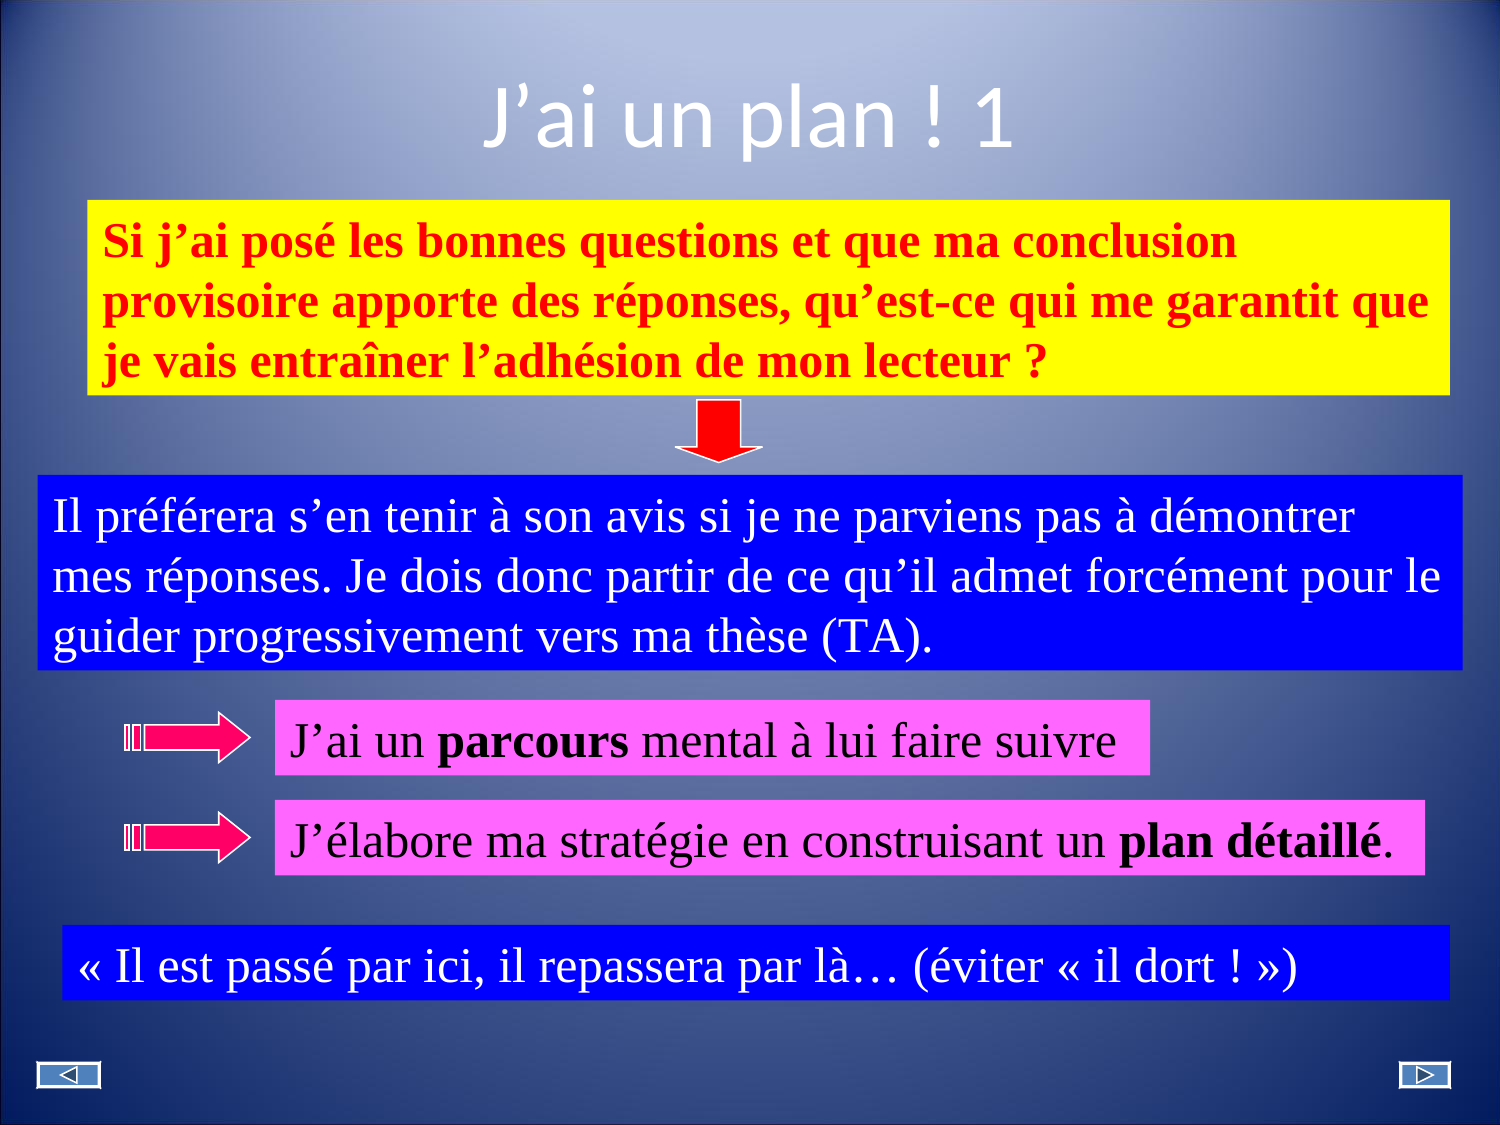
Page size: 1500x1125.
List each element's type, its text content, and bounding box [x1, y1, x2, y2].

text_box [1401, 1062, 1451, 1088]
text_box [144, 812, 251, 863]
text_box Si j’ai posé les bonnes questions et que ma conclusion provisoire apporte des réponses, qu’est-ce qui me garantit que je vais entraîner l’adhésion de mon lecteur ? [87, 199, 1450, 396]
text_box Il préférera s’en tenir à son avis si je ne parviens pas à démontrer mes réponses. Je dois donc partir de ce qu’il admet forcément pour le guider progressivement vers ma thèse (TA). [37, 474, 1463, 671]
text_box [675, 399, 763, 463]
text_box [125, 725, 129, 750]
text_box [144, 712, 251, 763]
text_box « Il est passé par ici, il repassera par là… (éviter « il dort ! ») [62, 924, 1450, 1001]
text_box [38, 1062, 101, 1088]
text_box [133, 825, 141, 850]
picture [0, 0, 1500, 1125]
text_box J’ai un parcours mental à lui faire suivre [275, 699, 1151, 776]
title J’ai un plan ! 1 [450, 50, 1051, 199]
text_box J’élabore ma stratégie en construisant un plan détaillé. [274, 799, 1426, 876]
text_box [125, 825, 129, 850]
text_box [133, 725, 141, 750]
